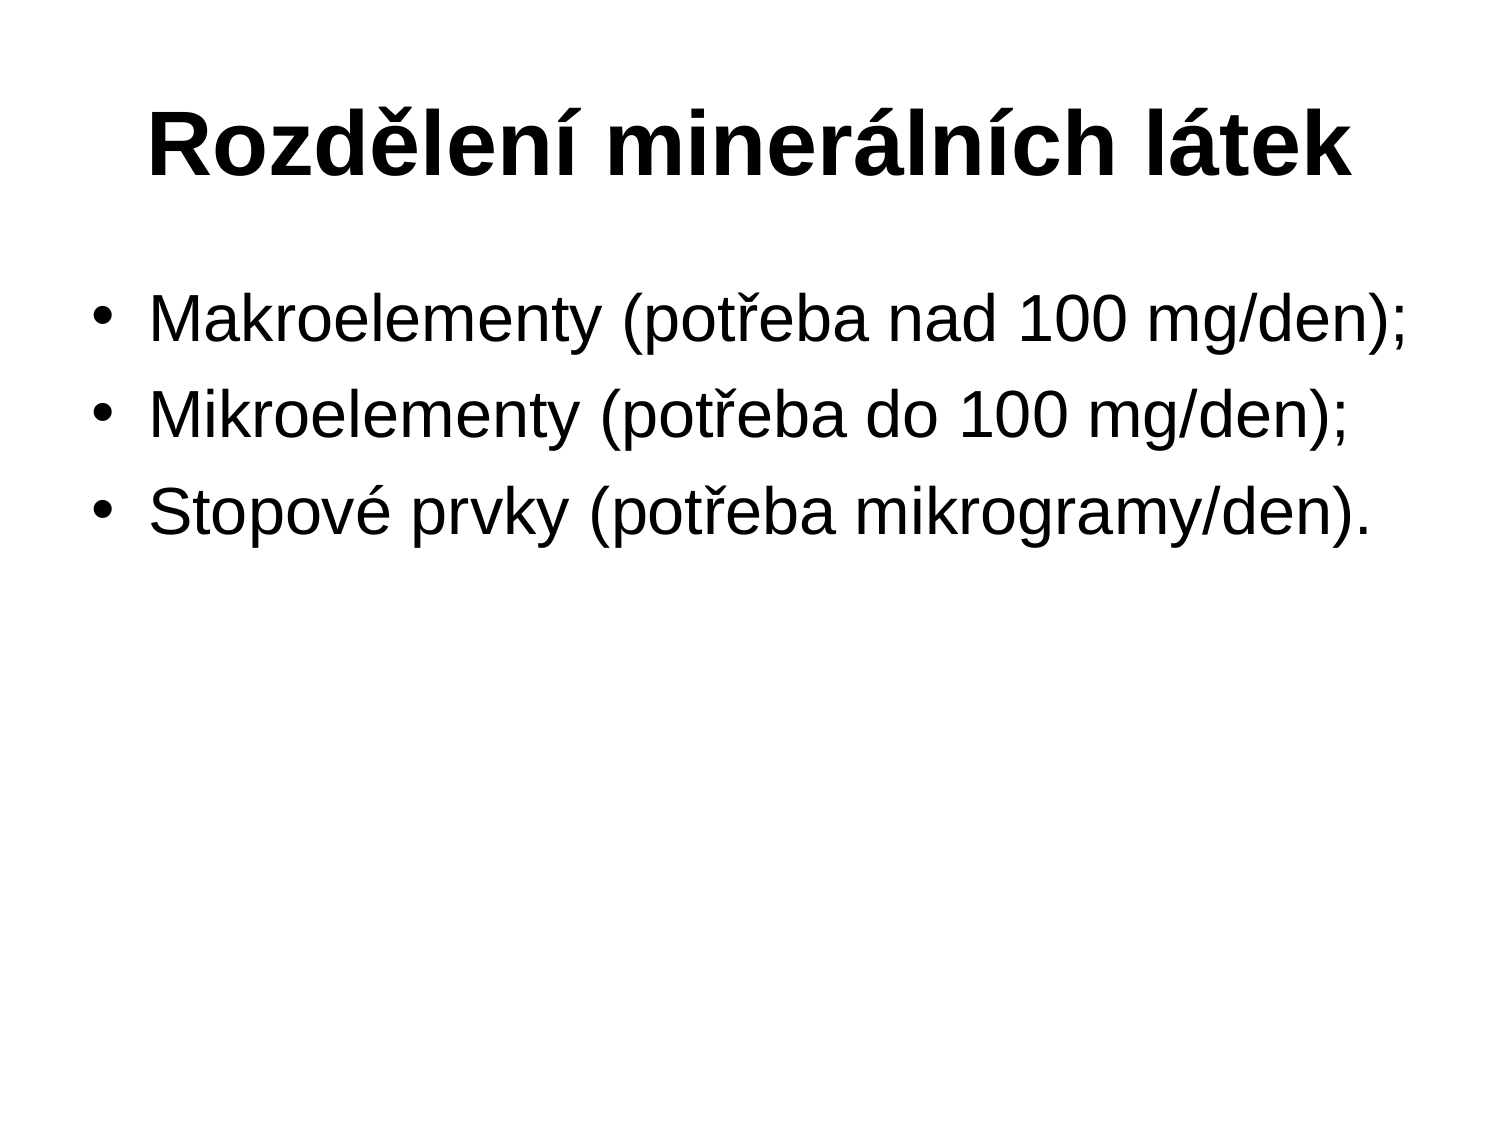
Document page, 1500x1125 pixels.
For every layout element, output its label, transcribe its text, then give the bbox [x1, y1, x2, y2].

title Rozdělení minerálních látek [75, 45, 1426, 233]
list Makroelementy (potřeba nad 100 mg/den); Mikroelementy (potřeba do 100 mg/den); Stopové prvky (potřeba mikrogramy/den). [76, 267, 1427, 1010]
